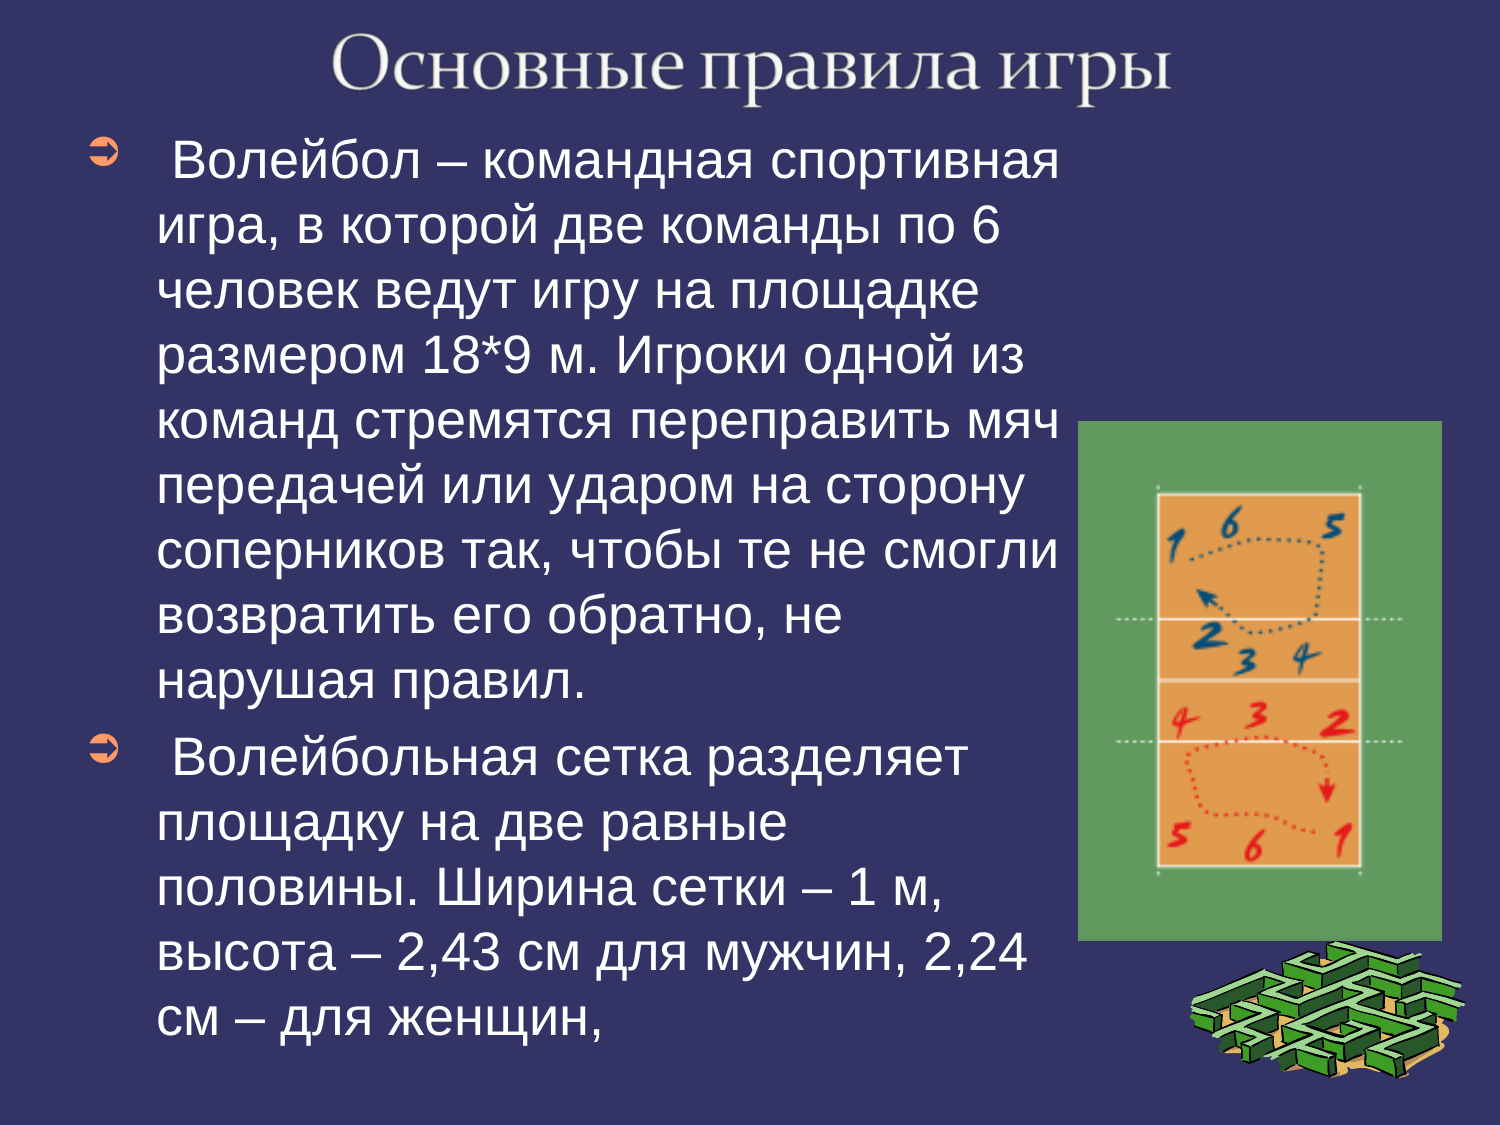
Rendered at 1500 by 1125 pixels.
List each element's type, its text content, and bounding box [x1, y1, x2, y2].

text_box [1078, 421, 1442, 941]
text_box [73, 0, 1427, 118]
list Волейбол – командная спортивная игра, в которой две команды по 6 человек ведут игру на площадке размером 18*9 м. Игроки одной из команд стремятся переправить мяч передачей или ударом на сторону соперников так, чтобы те не смогли возвратить его обратно, не нарушая правил. Волейбольная сетка разделяет площадку на две равные половины. Ширина сетки – 1 м, высота – 2,43 см для мужчин, 2,24 см – для женщин, [58, 117, 1079, 1125]
